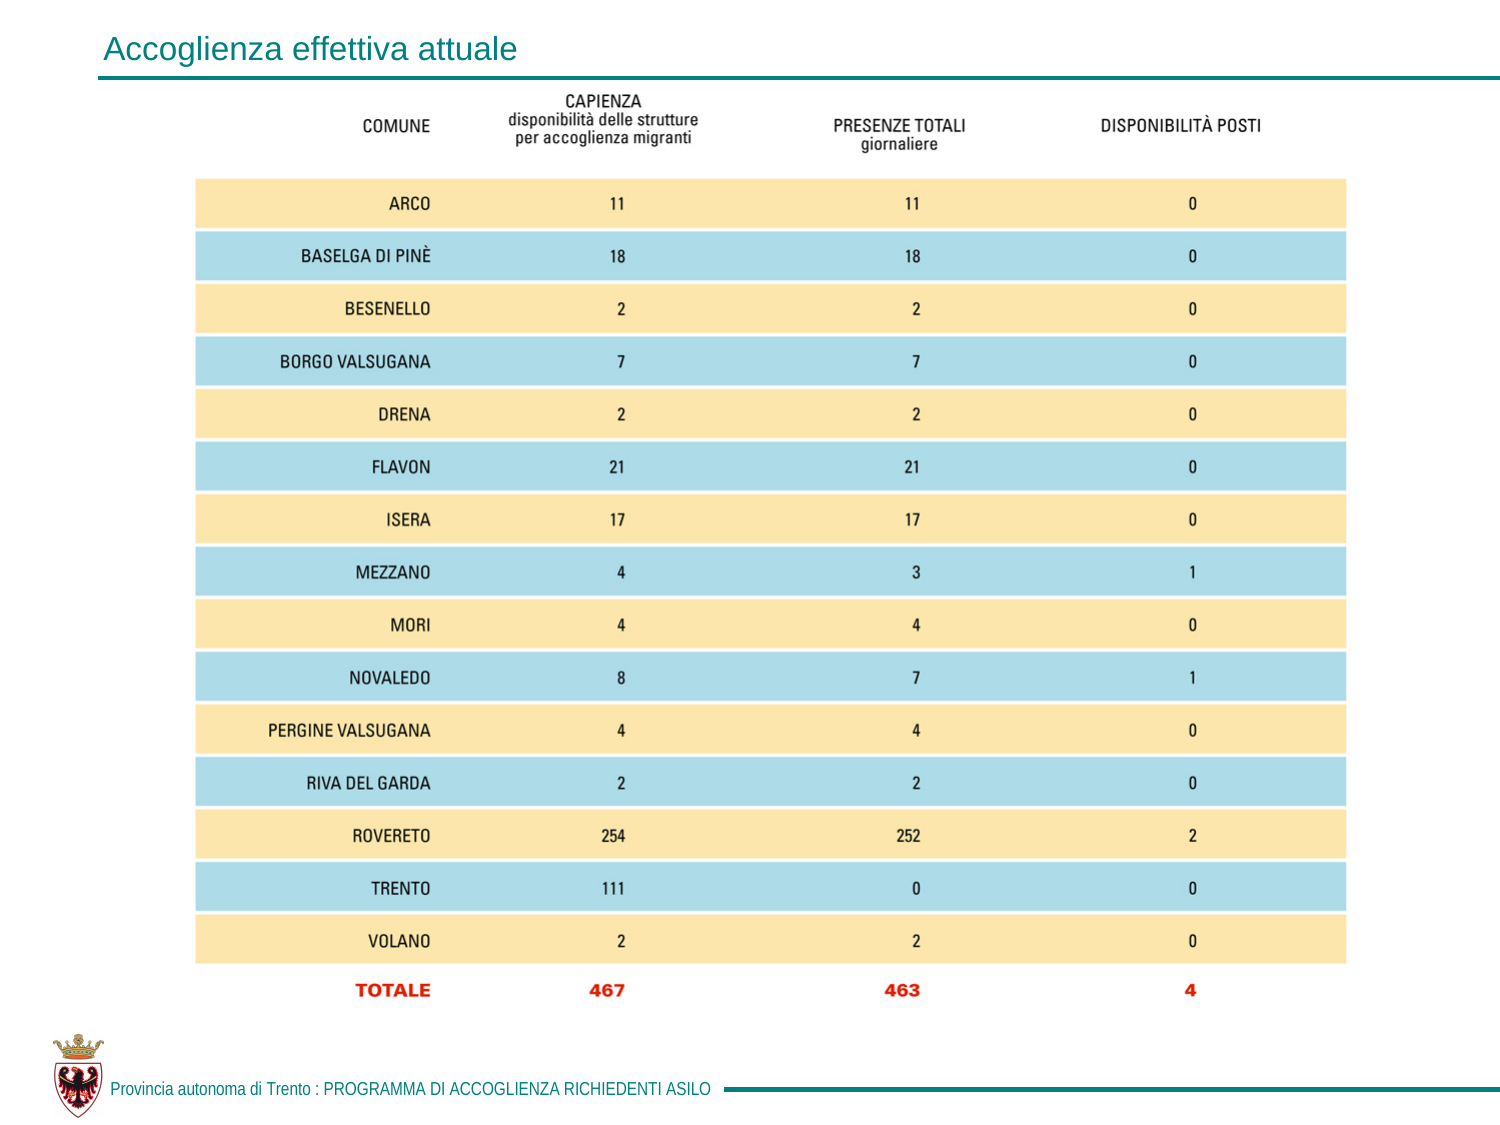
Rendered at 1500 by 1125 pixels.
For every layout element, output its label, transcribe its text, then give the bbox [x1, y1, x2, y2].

picture [0, 30, 1500, 1118]
text_box Accoglienza effettiva attuale [88, 18, 1388, 75]
text_box Provincia autonoma di Trento : PROGRAMMA DI ACCOGLIENZA RICHIEDENTI ASILO [104, 1068, 833, 1107]
